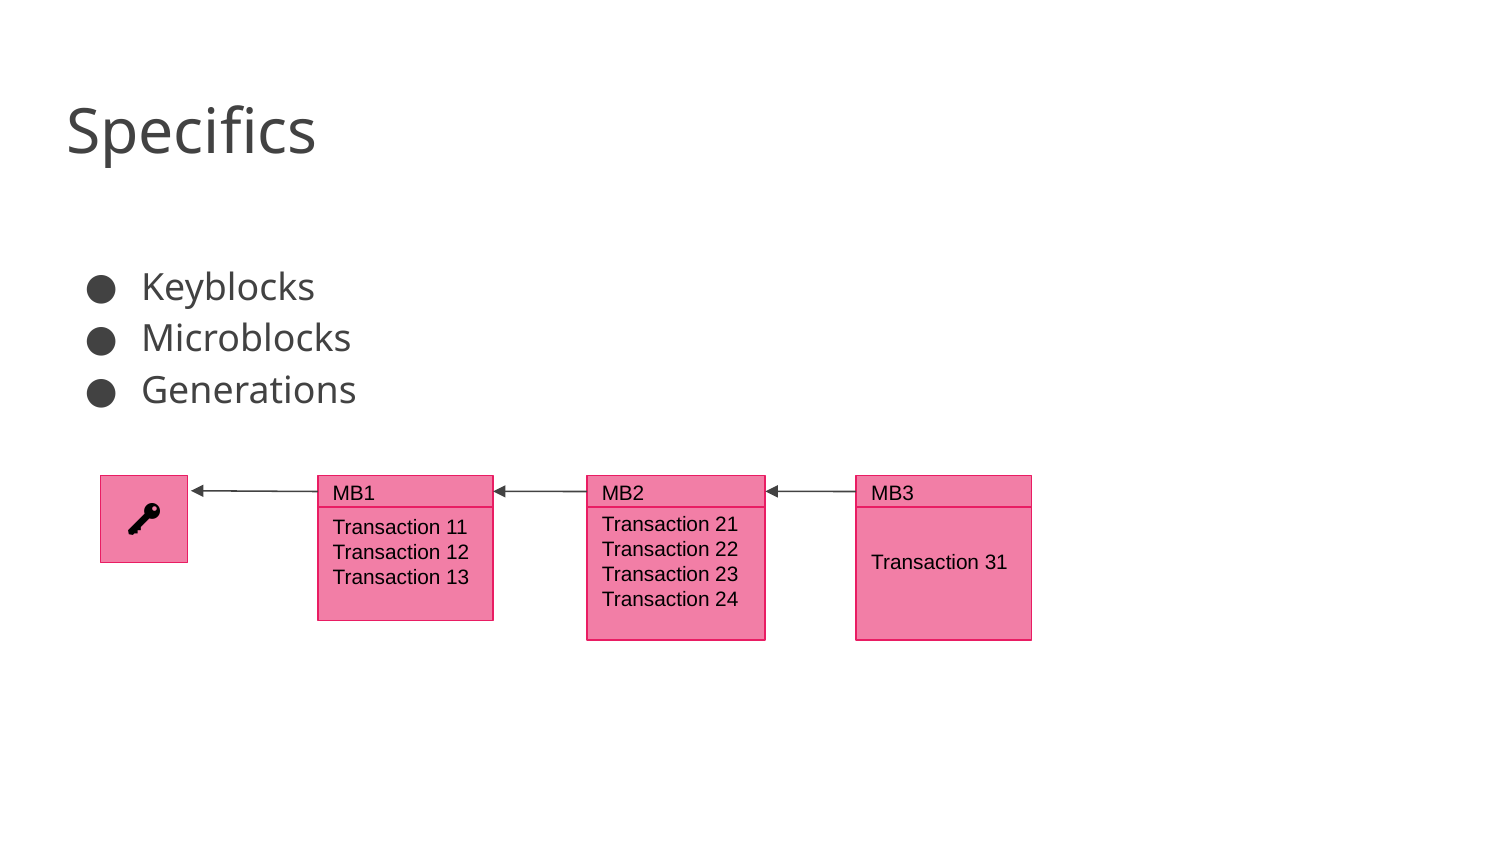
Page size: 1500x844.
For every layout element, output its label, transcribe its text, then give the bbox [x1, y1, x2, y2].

text_box Transaction 31 [856, 508, 1032, 640]
text_box Transaction 21 Transaction 22 Transaction 23 Transaction 24 [586, 508, 766, 640]
text_box [100, 475, 188, 563]
picture [128, 503, 160, 535]
text_box MB1 [317, 475, 493, 508]
list Keyblocks Microblocks Generations [51, 240, 1449, 382]
text_box MB3 [856, 475, 1032, 508]
text_box Transaction 11 Transaction 12 Transaction 13 [317, 508, 493, 621]
title Specifics [51, 61, 1449, 182]
text_box MB2 [586, 475, 766, 508]
